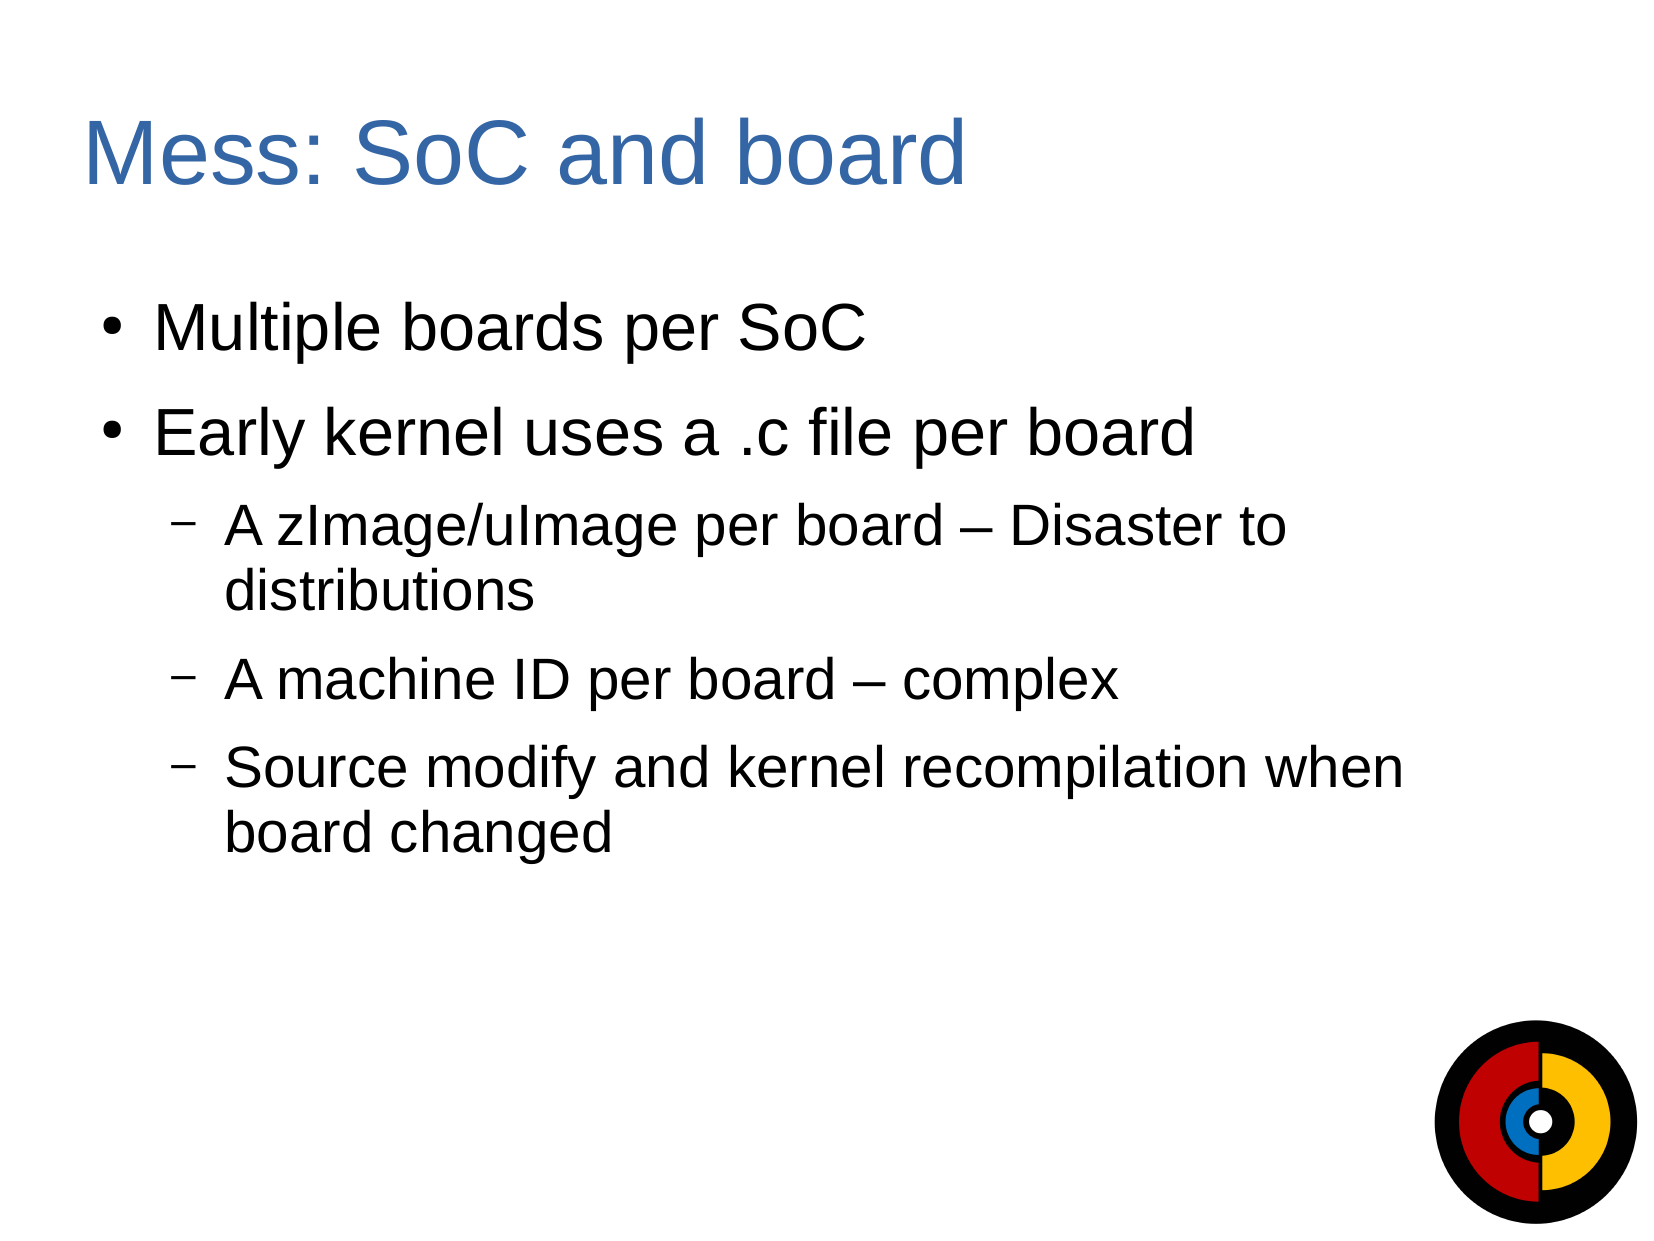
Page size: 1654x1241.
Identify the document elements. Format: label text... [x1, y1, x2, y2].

list Multiple boards per SoC Early kernel uses a .c file per board A zImage/uImage per board – Disaster to distributions A machine ID per board – complex Source modify and kernel recompilation when board changed [82, 290, 1571, 1010]
picture [1429, 1015, 1642, 1229]
title Mess: SoC and board [82, 49, 1571, 257]
